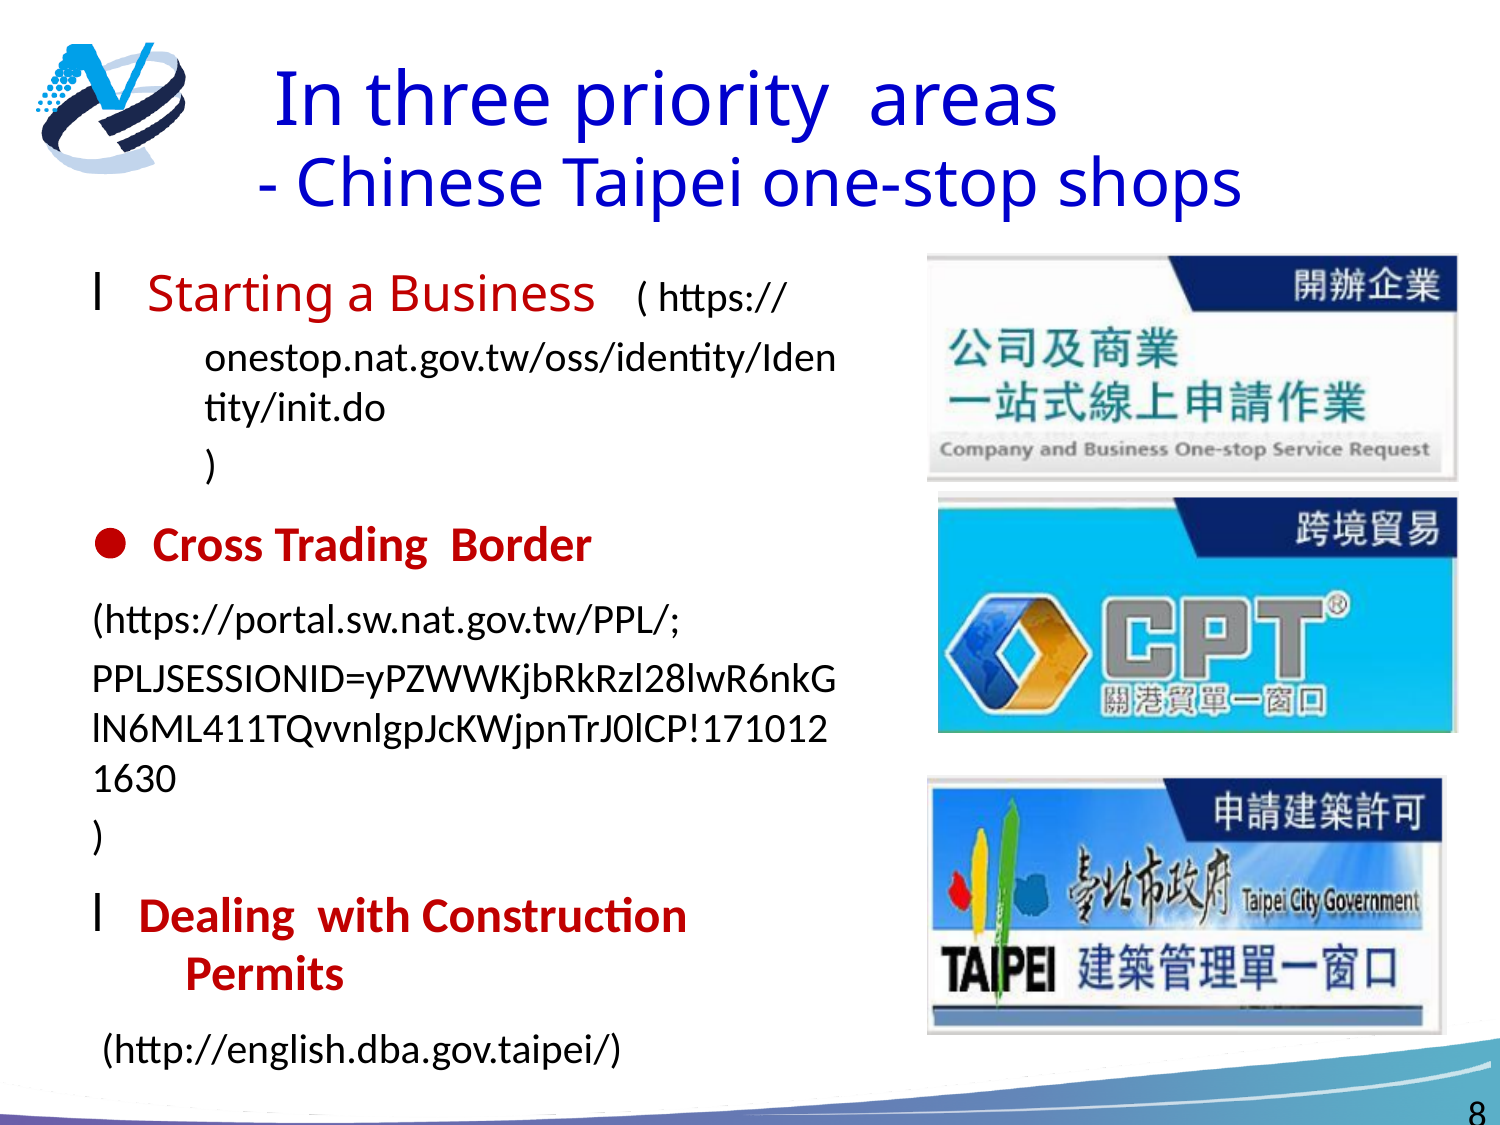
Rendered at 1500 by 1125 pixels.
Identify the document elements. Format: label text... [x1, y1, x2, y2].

picture [938, 491, 1459, 733]
text_box In three priority areas - Chinese Taipei one-stop shops [242, 43, 1459, 228]
text_box Starting a Business ( https://onestop.nat.gov.tw/oss/identity/Identity/init.do)  Cross Trading Border (https://portal.sw.nat.gov.tw/PPL/;PPLJSESSIONID=yPZWWKjbRkRzl28lwR6nkGlN6ML411TQvvnlgpJcKWjpnTrJ0lCP!1710121630) Dealing with Construction Permits (http://english.dba.gov.taipei/) [76, 255, 857, 986]
picture [927, 253, 1459, 482]
picture [927, 775, 1447, 1035]
text_box 8 [1452, 1082, 1500, 1125]
